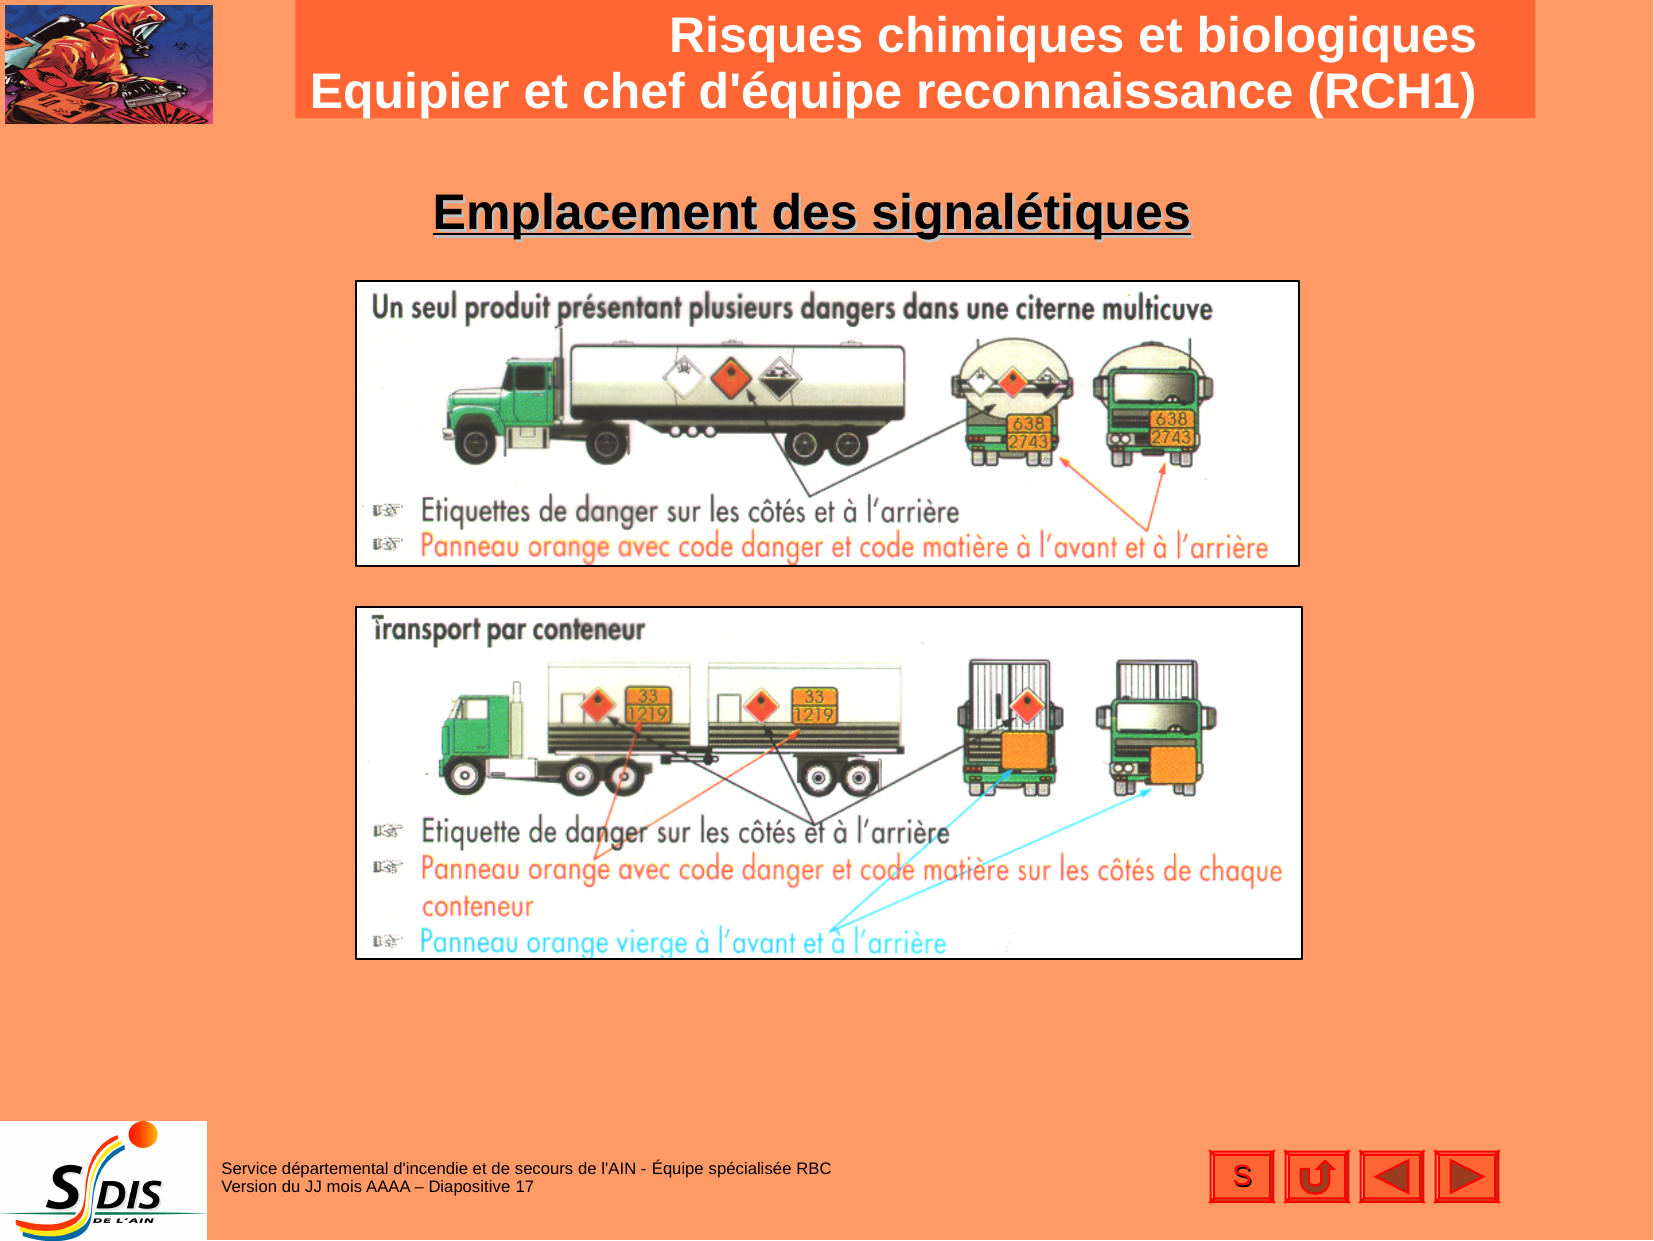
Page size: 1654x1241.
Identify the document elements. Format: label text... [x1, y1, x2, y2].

text_box [1437, 1151, 1499, 1202]
text_box [1287, 1151, 1349, 1202]
text_box Emplacement des signalétiques [118, 177, 1506, 296]
picture [5, 5, 213, 124]
text_box [1362, 1151, 1424, 1202]
text_box [1212, 1151, 1274, 1202]
picture [355, 279, 1305, 961]
text_box S [1217, 1151, 1267, 1200]
picture [0, 1121, 207, 1241]
